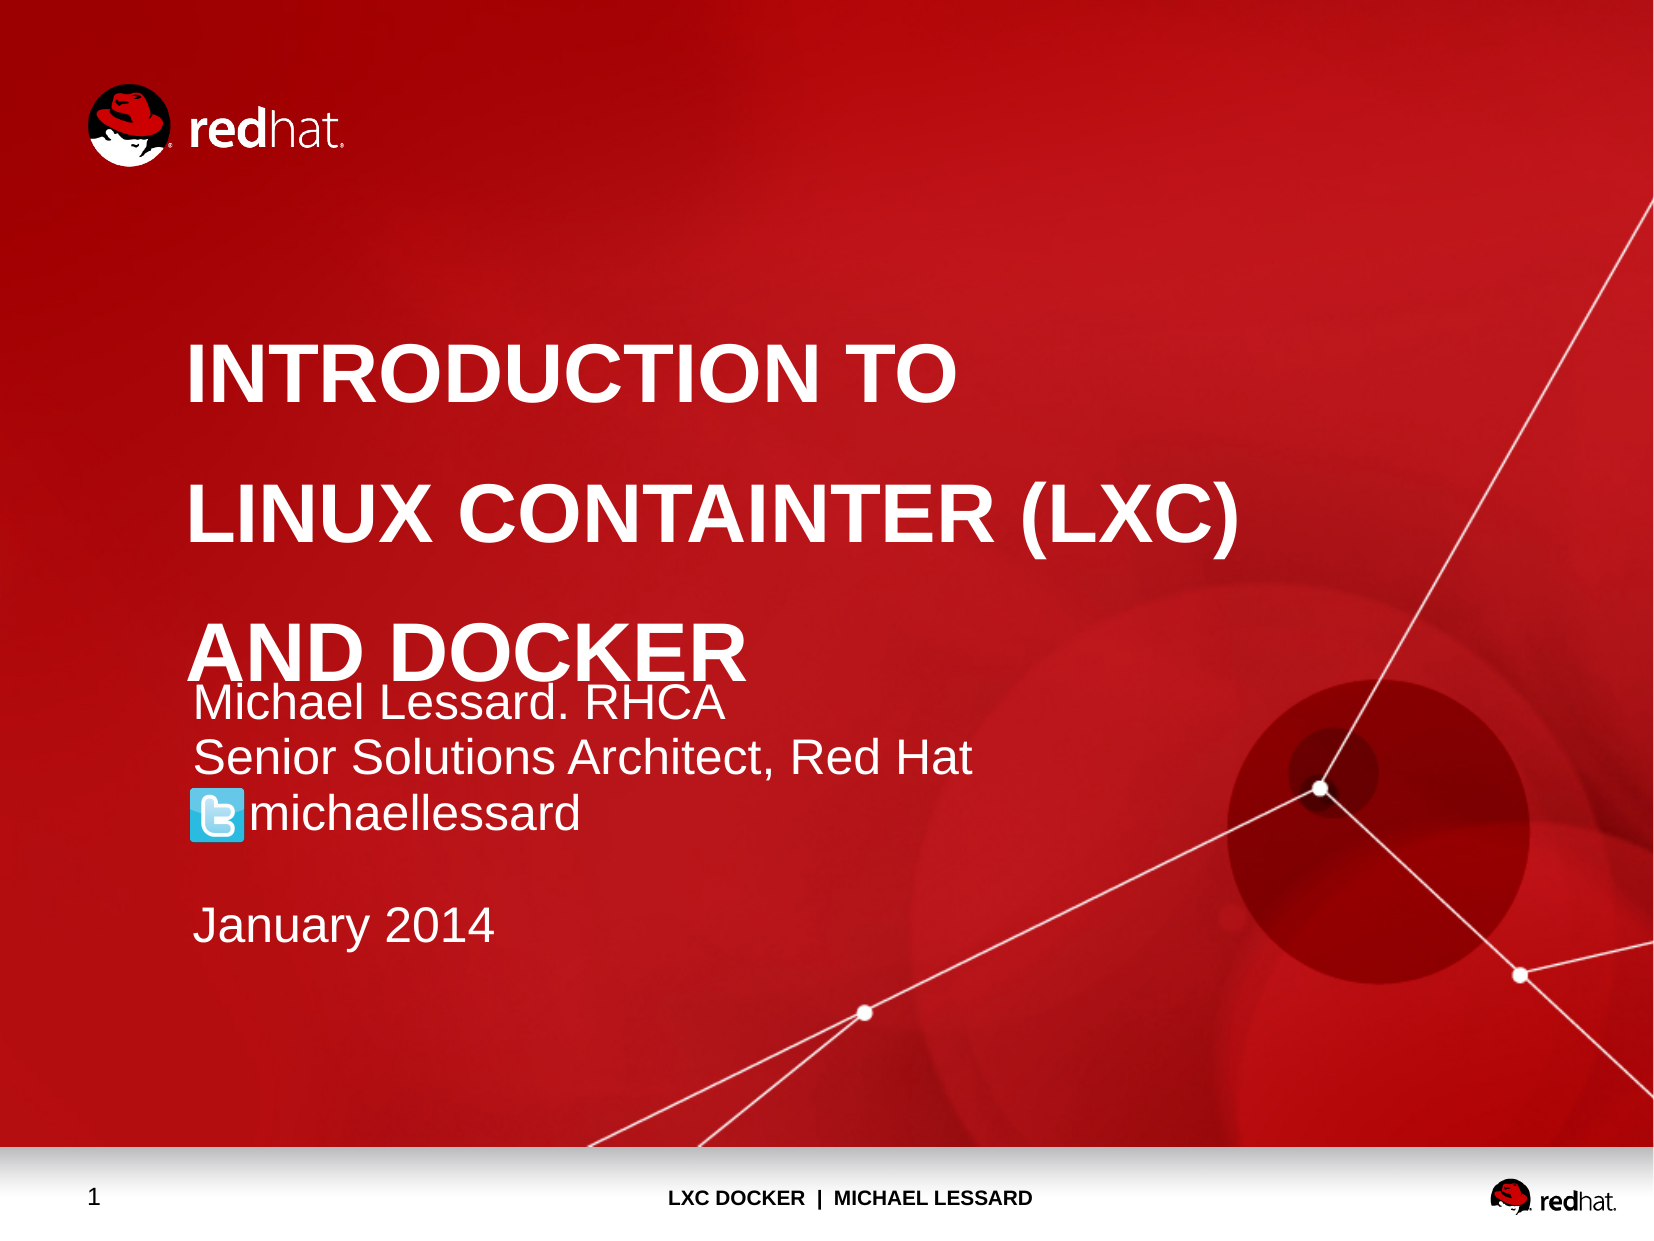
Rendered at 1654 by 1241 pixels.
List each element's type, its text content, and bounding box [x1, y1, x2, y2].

text_box INTRODUCTION TO LINUX CONTAINTER (LXC) AND DOCKER [170, 273, 1591, 773]
text_box Michael Lessard. RHCA Senior Solutions Architect, Red Hat michaellessard January 2014 [177, 666, 1445, 961]
picture [0, 0, 1654, 1241]
